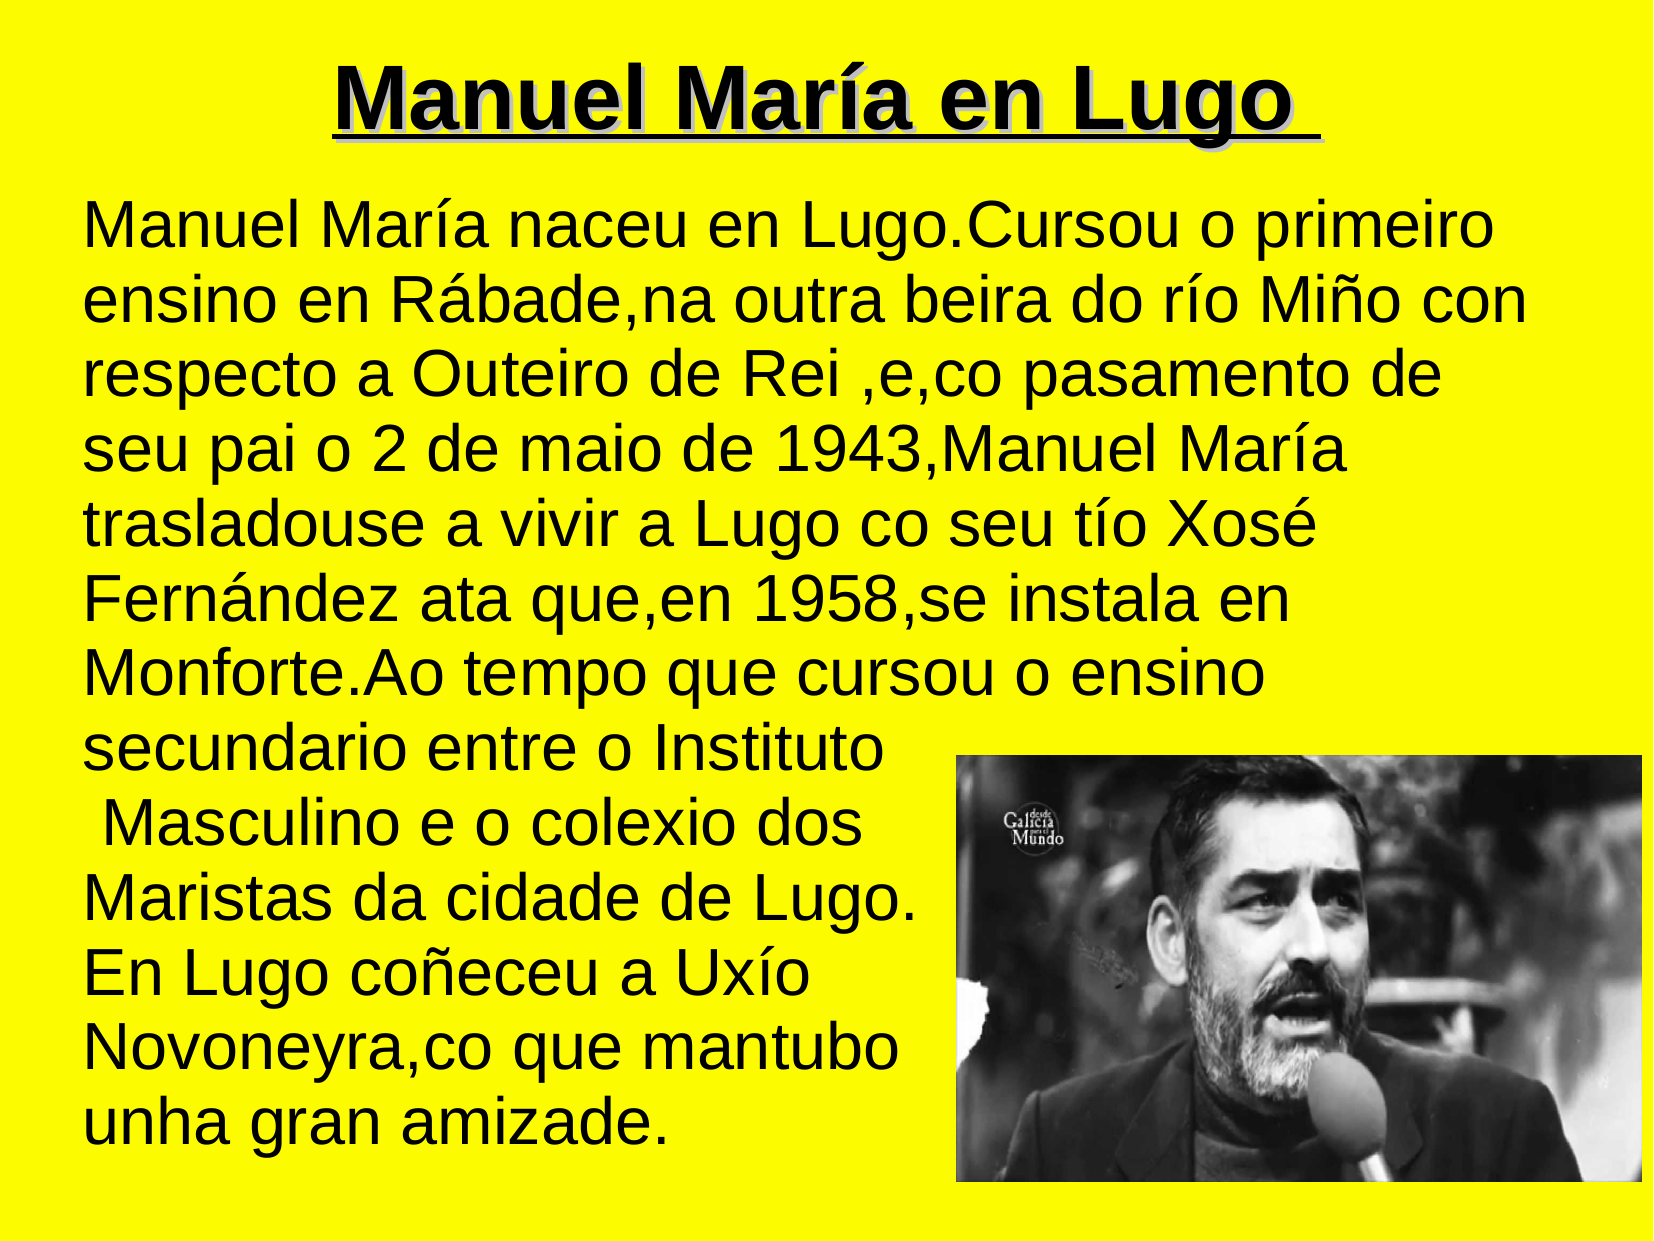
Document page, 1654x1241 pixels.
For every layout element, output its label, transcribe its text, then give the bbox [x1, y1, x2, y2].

picture [0, 0, 1654, 1241]
title Manuel María en Lugo [82, 0, 1571, 152]
subtitle Manuel María naceu en Lugo.Cursou o primeiro ensino en Rábade,na outra beira do río Miño con respecto a Outeiro de Rei ,e,co pasamento de seu pai o 2 de maio de 1943,Manuel María trasladouse a vivir a Lugo co seu tío Xosé Fernández ata que,en 1958,se instala en Monforte.Ao tempo que cursou o ensino secundario entre o Instituto Masculino e o colexio dos Maristas da cidade de Lugo. En Lugo coñeceu a Uxío Novoneyra,co que mantubo unha gran amizade. [82, 152, 1571, 1193]
